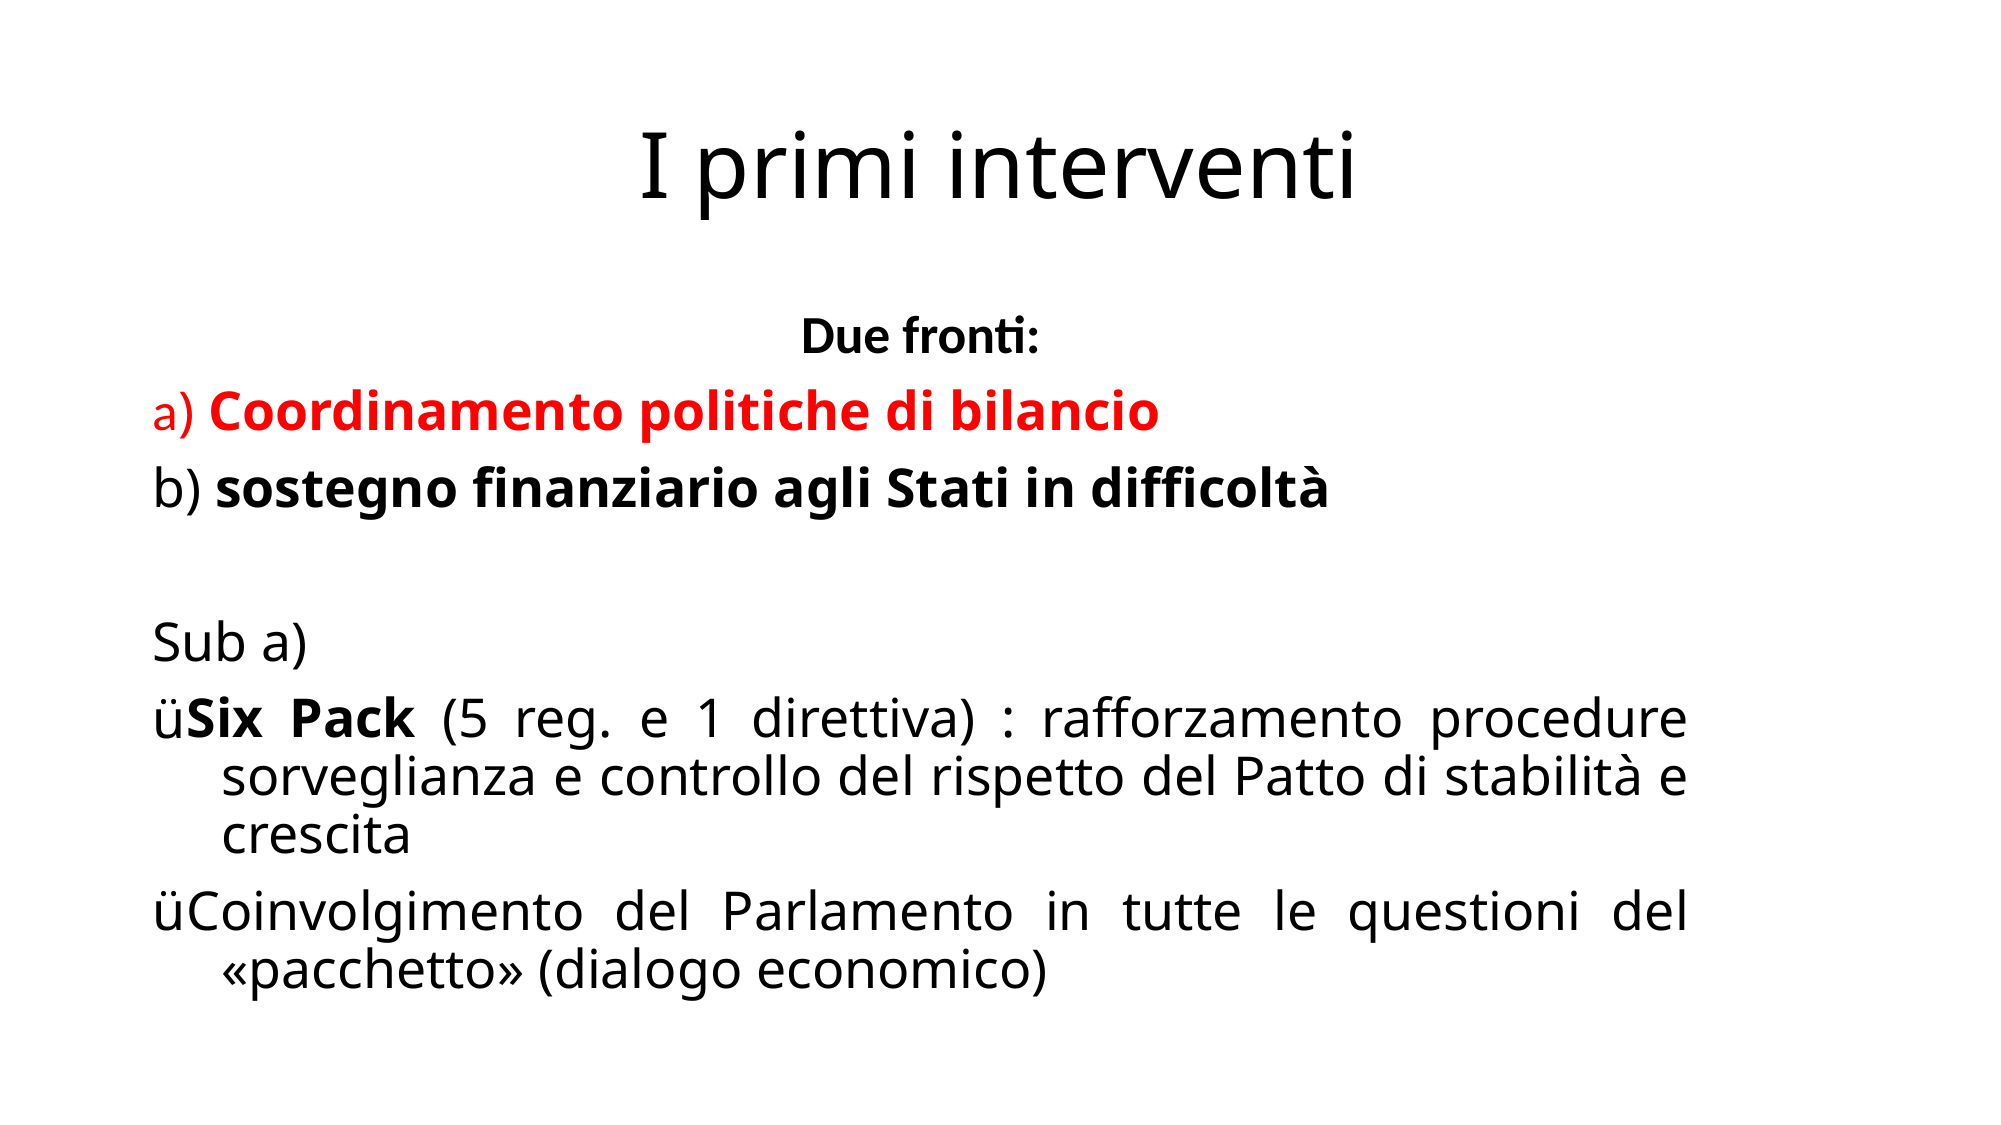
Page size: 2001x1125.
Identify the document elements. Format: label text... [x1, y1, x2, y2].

title I primi interventi [137, 59, 1863, 278]
list Due fronti: a) Coordinamento politiche di bilancio b) sostegno finanziario agli Stati in difficoltà Sub a) Six Pack (5 reg. e 1 direttiva) : rafforzamento procedure sorveglianza e controllo del rispetto del Patto di stabilità e crescita Coinvolgimento del Parlamento in tutte le questioni del «pacchetto» (dialogo economico) [137, 299, 1863, 1014]
